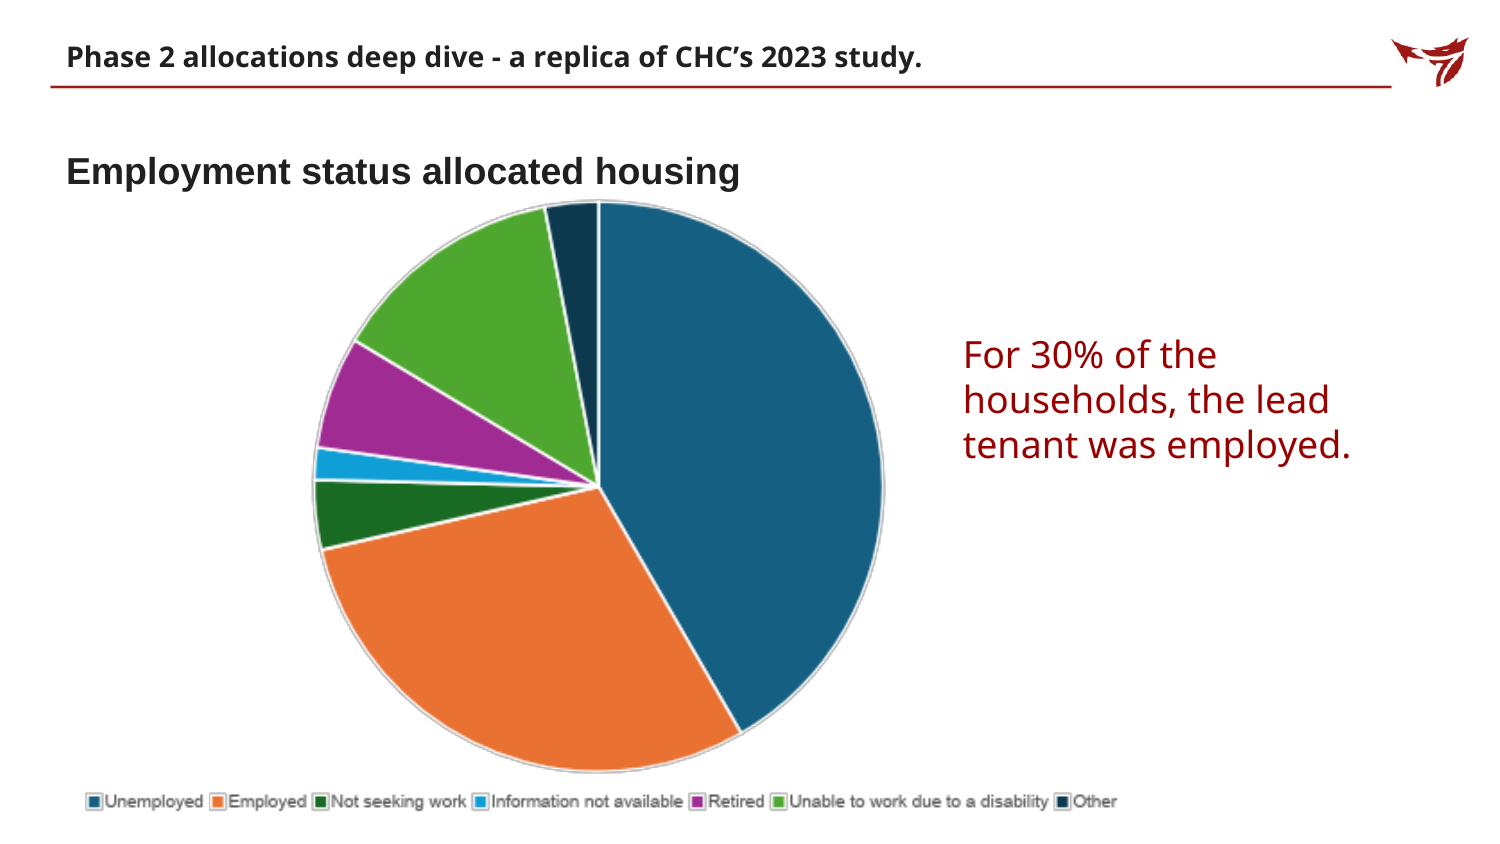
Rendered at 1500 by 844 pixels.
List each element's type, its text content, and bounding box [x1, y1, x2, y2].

picture [61, 773, 1137, 831]
title Phase 2 allocations deep dive - a replica of CHC’s 2023 study. [51, 23, 1380, 89]
list Employment status allocated housing [51, 125, 1449, 773]
